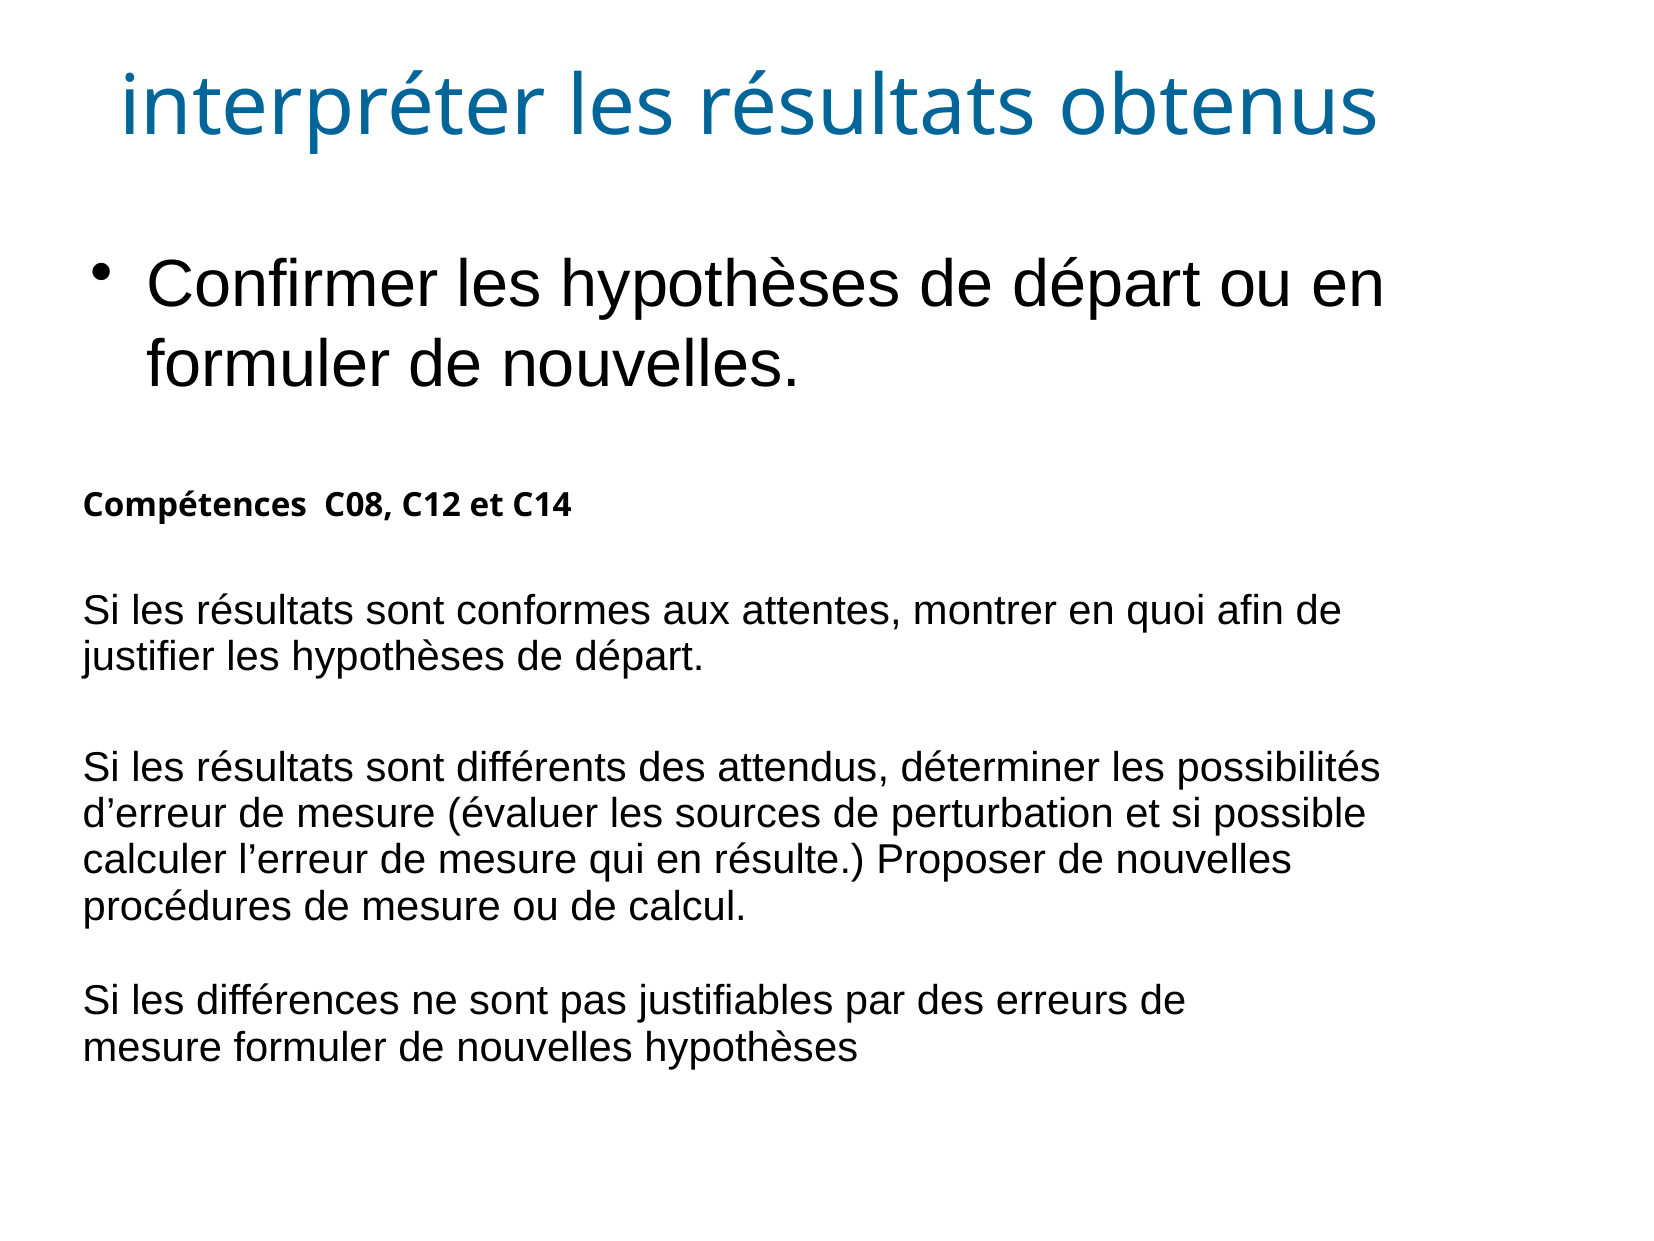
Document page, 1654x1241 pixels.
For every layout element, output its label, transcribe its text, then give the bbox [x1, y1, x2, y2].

text_box Compétences C08, C12 et C14 [67, 474, 1398, 536]
text_box Si les résultats sont différents des attendus, déterminer les possibilités d’erreur de mesure (évaluer les sources de perturbation et si possible calculer l’erreur de mesure qui en résulte.) Proposer de nouvelles procédures de mesure ou de calcul. [67, 735, 1464, 937]
text_box Si les résultats sont conformes aux attentes, montrer en quoi afin de justifier les hypothèses de départ. [67, 579, 1495, 703]
title interpréter les résultats obtenus [75, 7, 1426, 195]
text_box Si les différences ne sont pas justifiables par des erreurs de mesure formuler de nouvelles hypothèses [67, 969, 1330, 1078]
text_box Confirmer les hypothèses de départ ou en formuler de nouvelles. [75, 232, 1515, 424]
